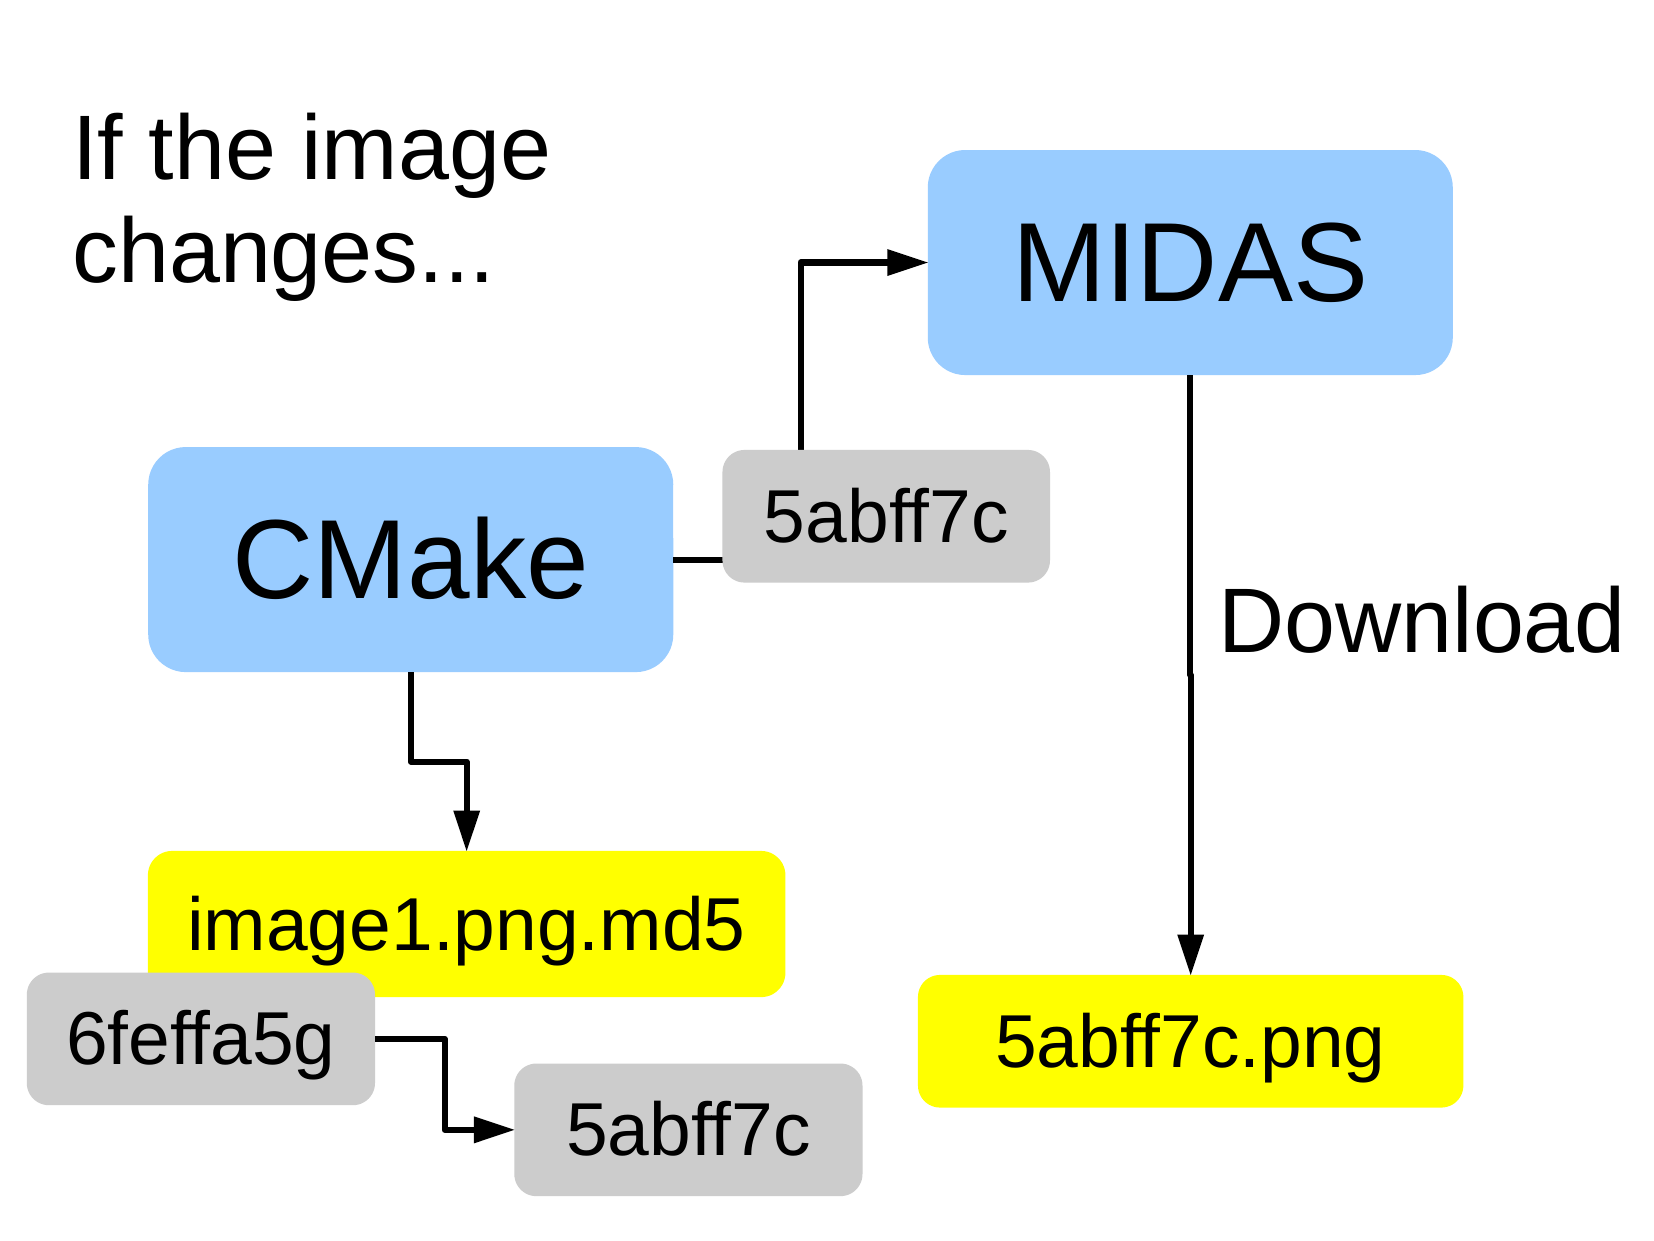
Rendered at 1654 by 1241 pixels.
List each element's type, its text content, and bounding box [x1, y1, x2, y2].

text_box MIDAS [927, 150, 1453, 376]
text_box CMake [148, 447, 674, 673]
text_box image1.png.md5 [147, 850, 786, 998]
text_box 5abff7c [514, 1063, 863, 1197]
text_box 5abff7c [722, 449, 1051, 583]
text_box If the image changes... [57, 89, 727, 310]
text_box 5abff7c.png [917, 974, 1464, 1108]
text_box 6feffa5g [26, 972, 376, 1106]
text_box Download [1203, 562, 1654, 680]
